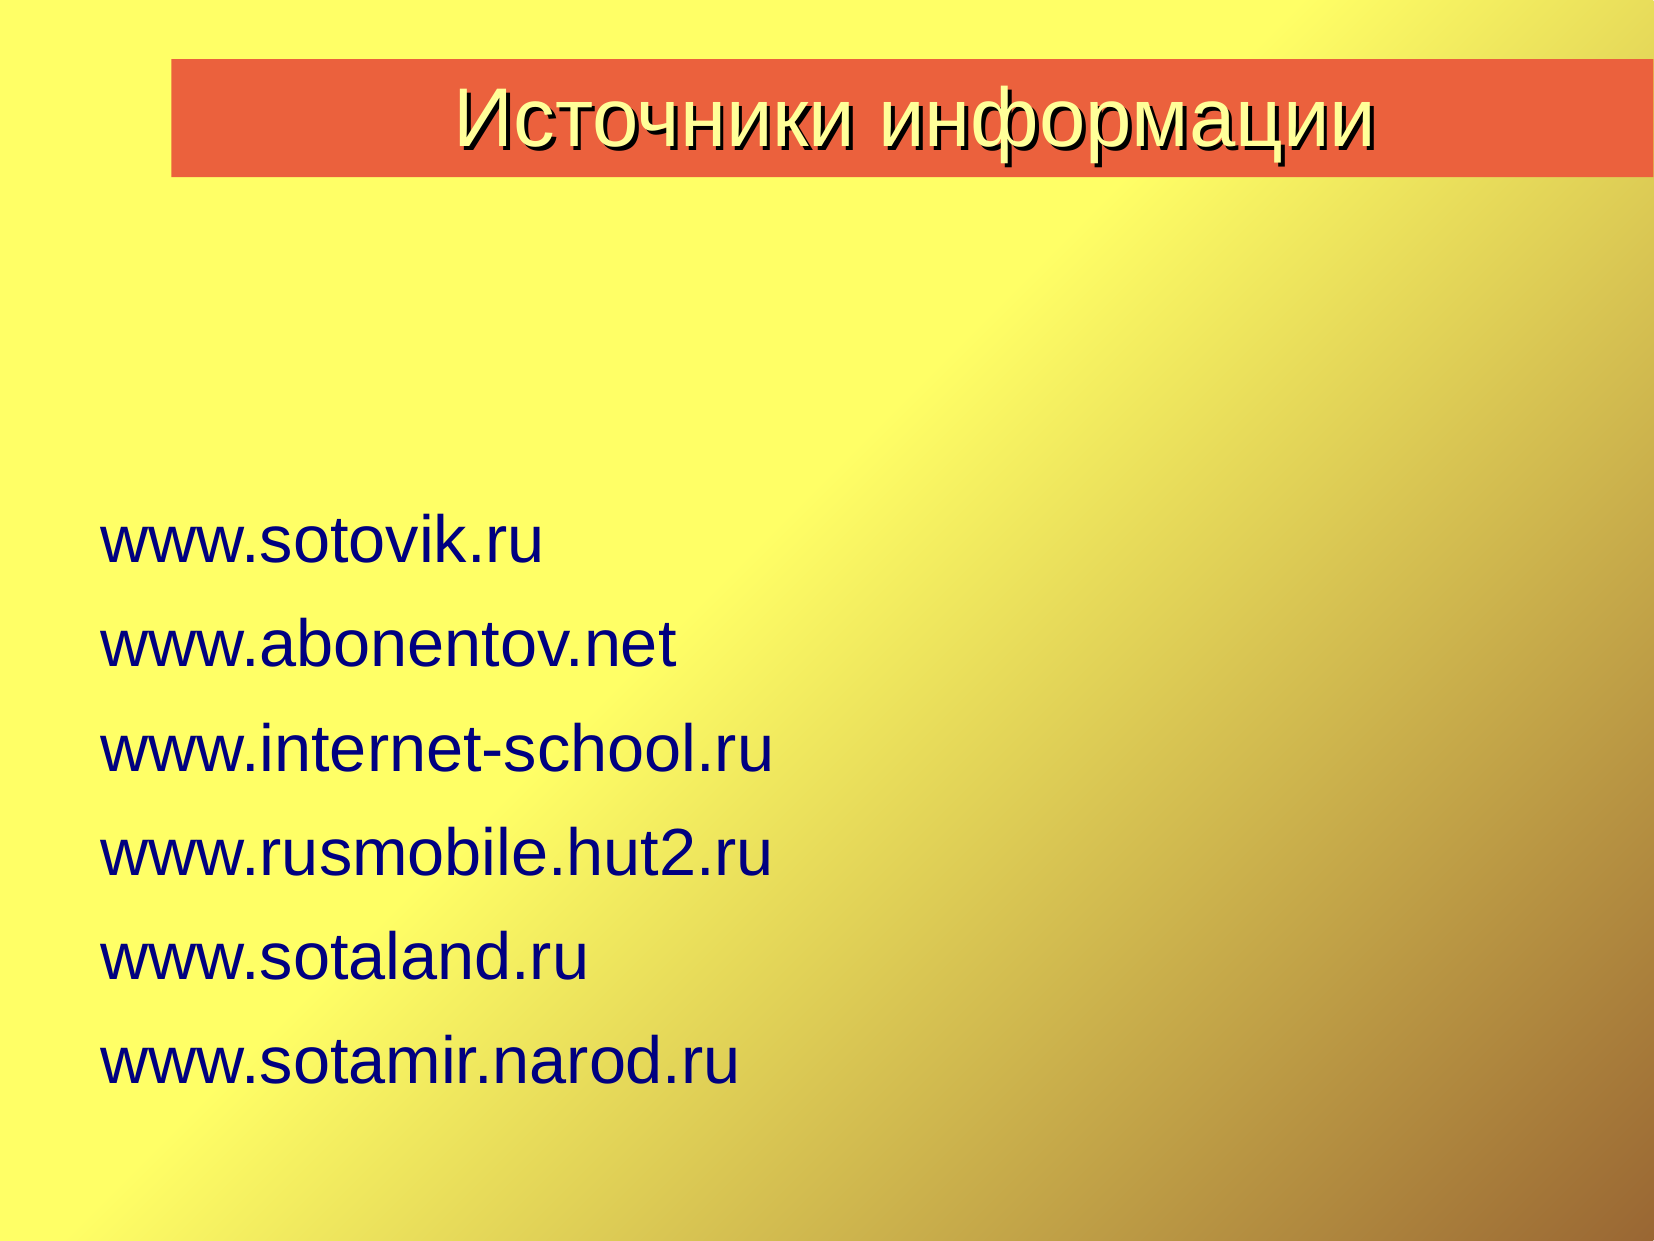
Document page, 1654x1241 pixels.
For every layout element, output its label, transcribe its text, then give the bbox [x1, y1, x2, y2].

title Источники информации [171, 59, 1654, 178]
list www.sotovik.ru www.abonentov.net www.internet-school.ru www.rusmobile.hut2.ru www.sotaland.ru www.sotamir.narod.ru [82, 501, 1571, 1099]
